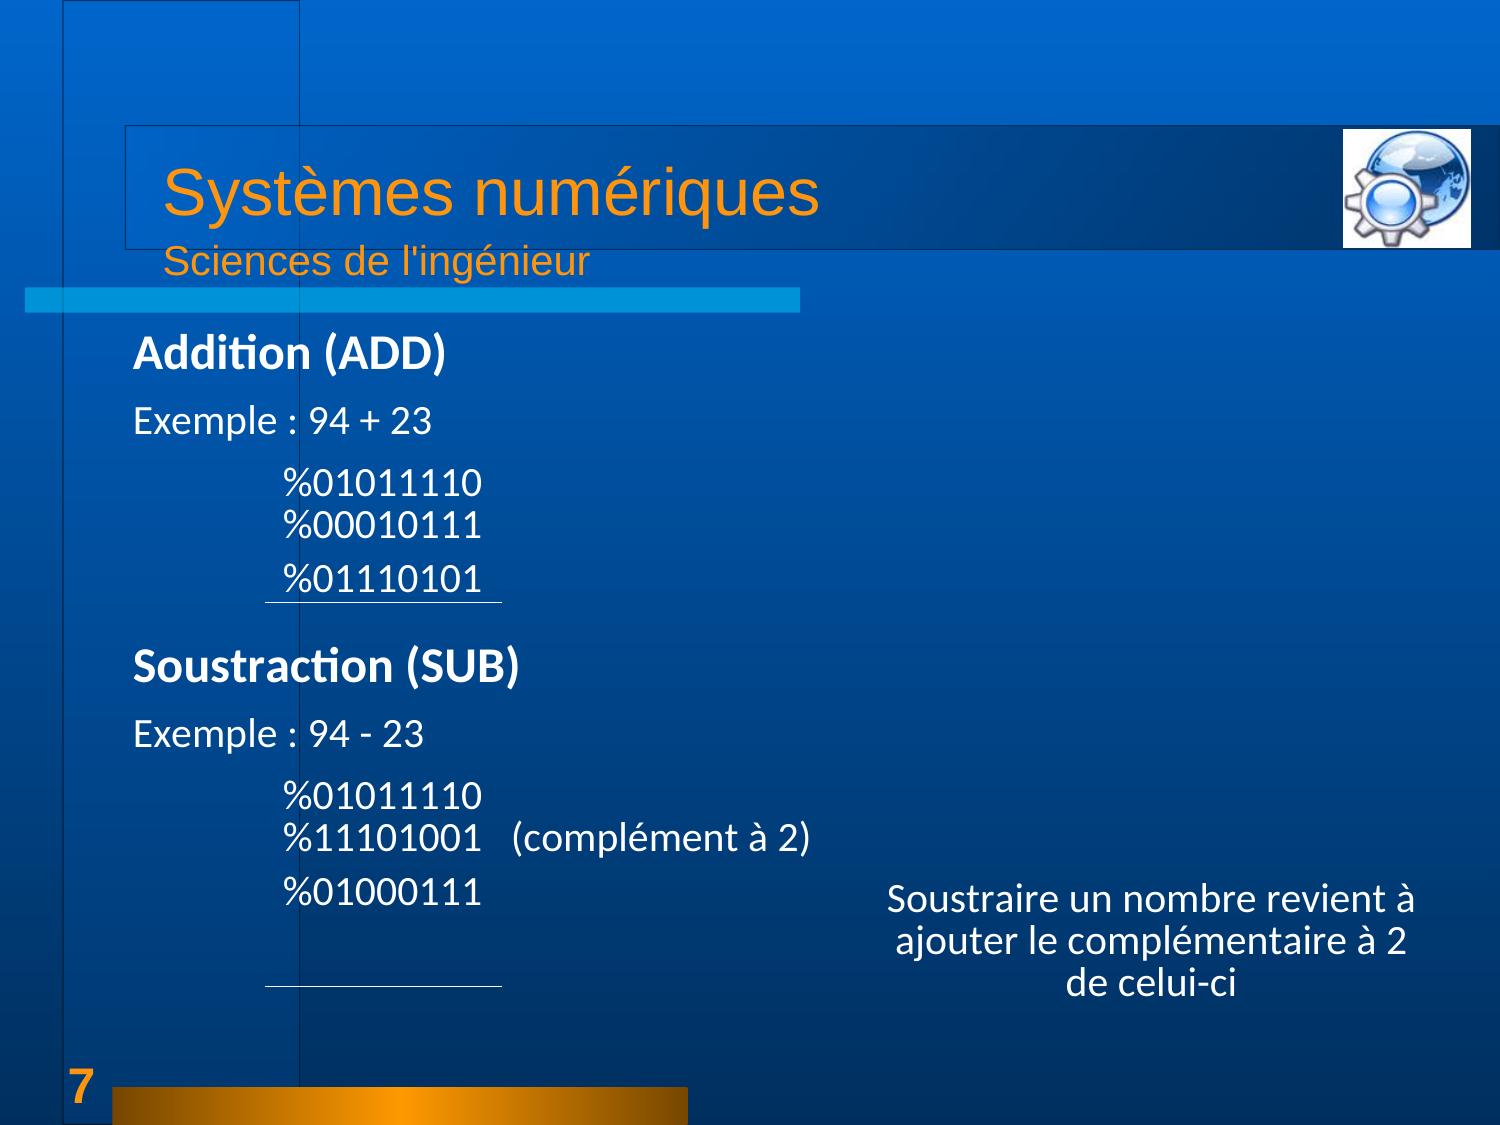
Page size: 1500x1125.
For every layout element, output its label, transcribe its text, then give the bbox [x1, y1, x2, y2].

picture [1343, 129, 1471, 248]
text_box Soustraire un nombre revient à ajouter le complémentaire à 2 de celui-ci [856, 874, 1447, 1081]
text_box Addition (ADD) Exemple : 94 + 23 %01011110 %00010111 %01110101 Soustraction (SUB) Exemple : 94 - 23 %01011110 %11101001 (complément à 2) %01000111 [118, 324, 857, 1053]
